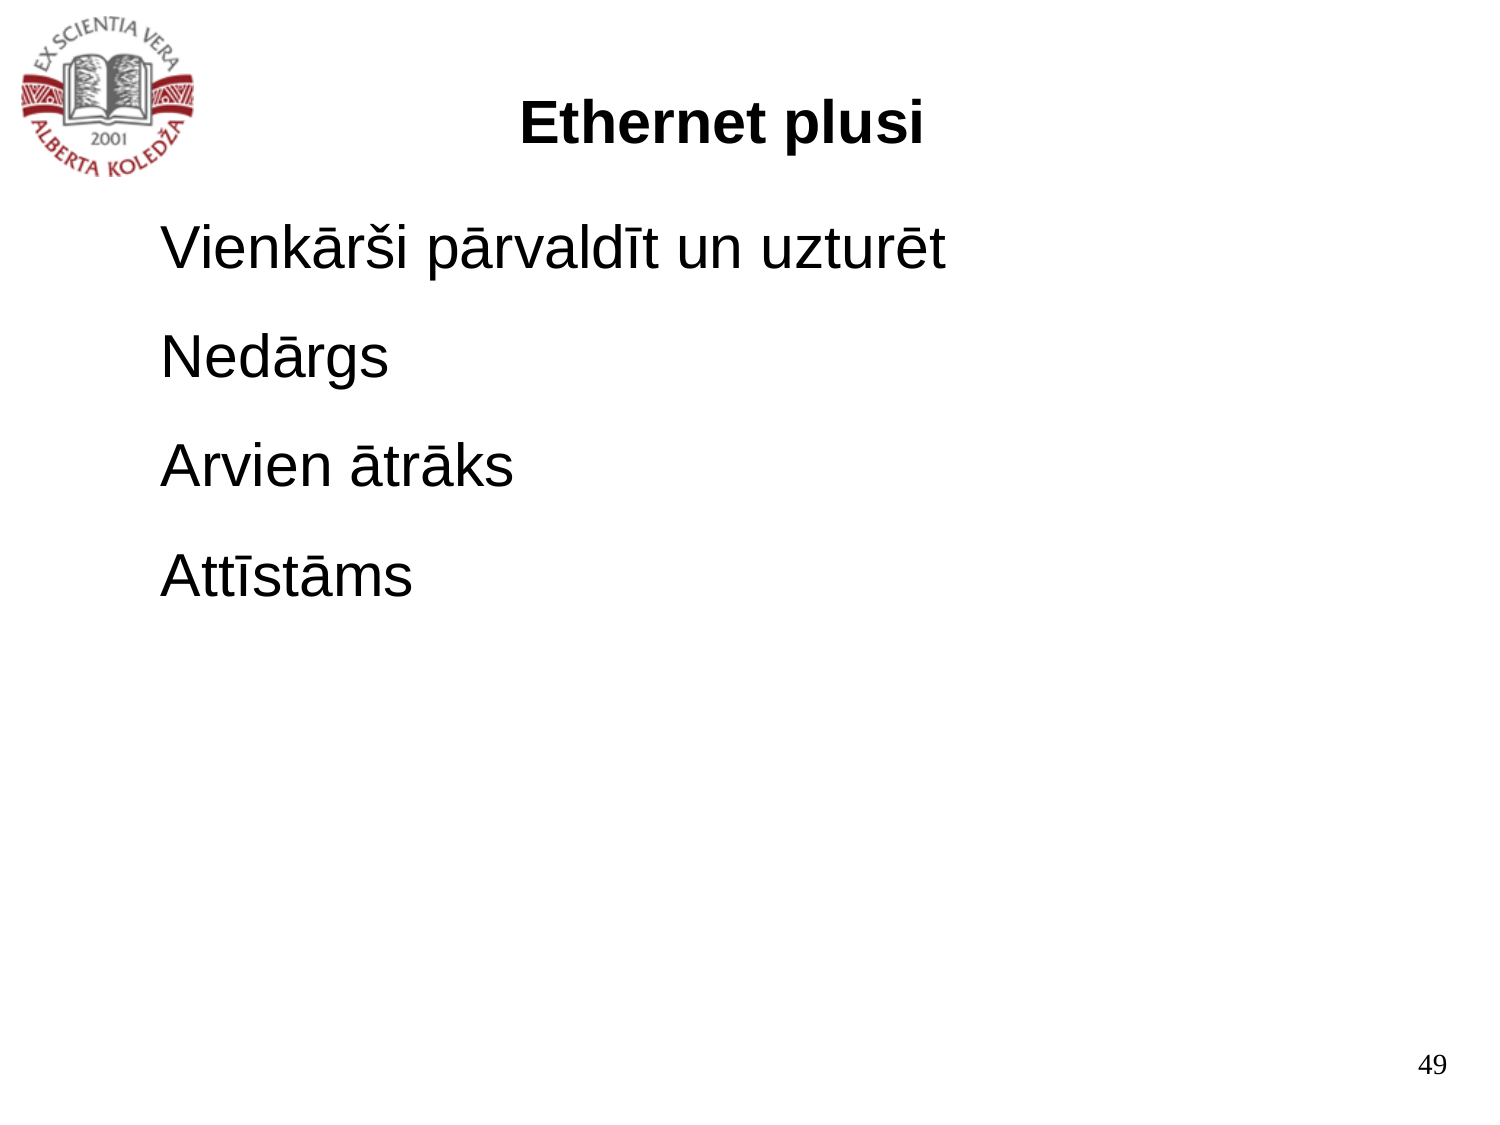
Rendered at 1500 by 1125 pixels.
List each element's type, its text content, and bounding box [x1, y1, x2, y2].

list Vienkārši pārvaldīt un uzturēt Nedārgs Arvien ātrāks Attīstāms [74, 200, 1463, 1101]
title Ethernet plusi [50, 62, 1374, 175]
picture [21, 16, 194, 177]
